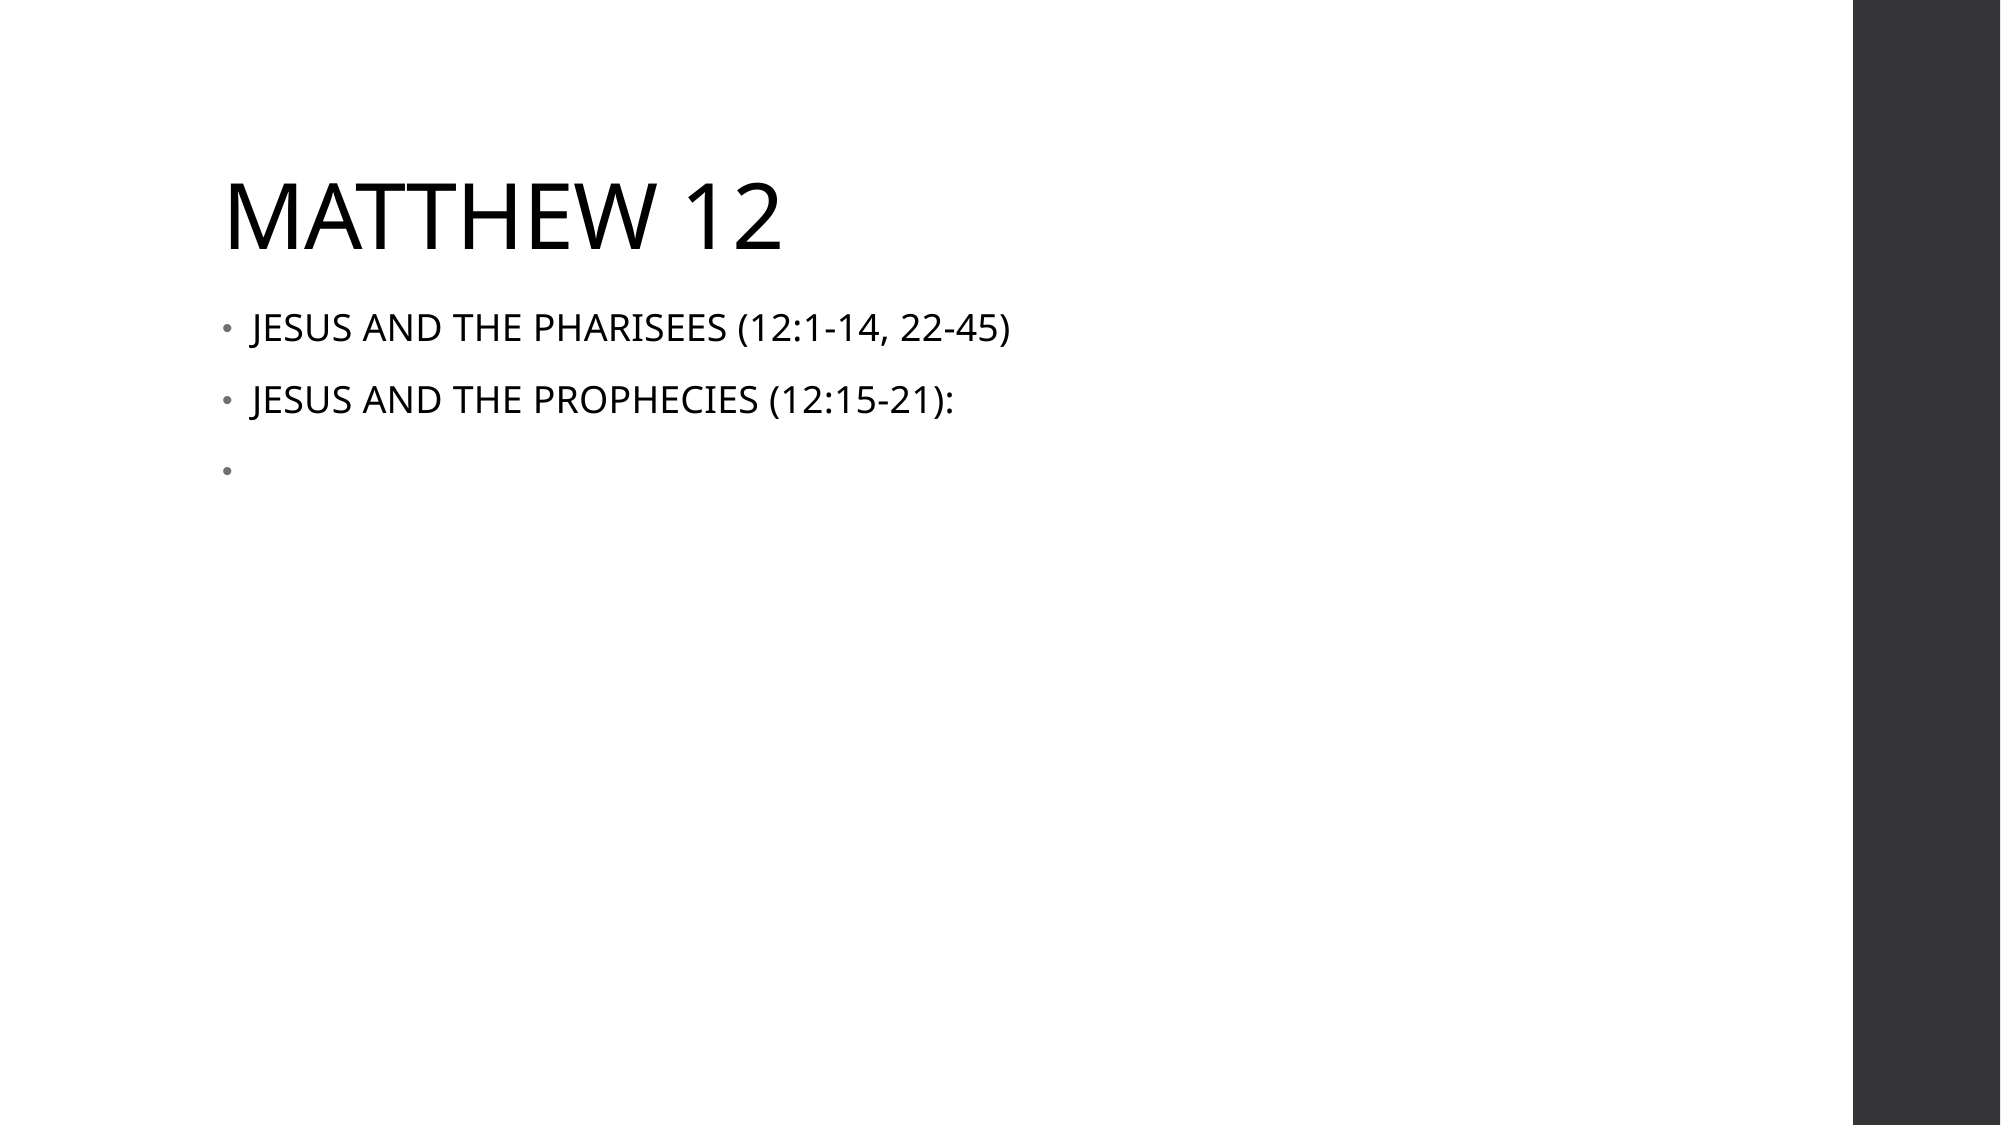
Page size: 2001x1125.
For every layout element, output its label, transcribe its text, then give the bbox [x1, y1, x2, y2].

title MATTHEW 12 [206, 60, 1797, 278]
list JESUS AND THE PHARISEES (12:1-14, 22-45) JESUS AND THE PROPHECIES (12:15-21): [206, 299, 1617, 1014]
